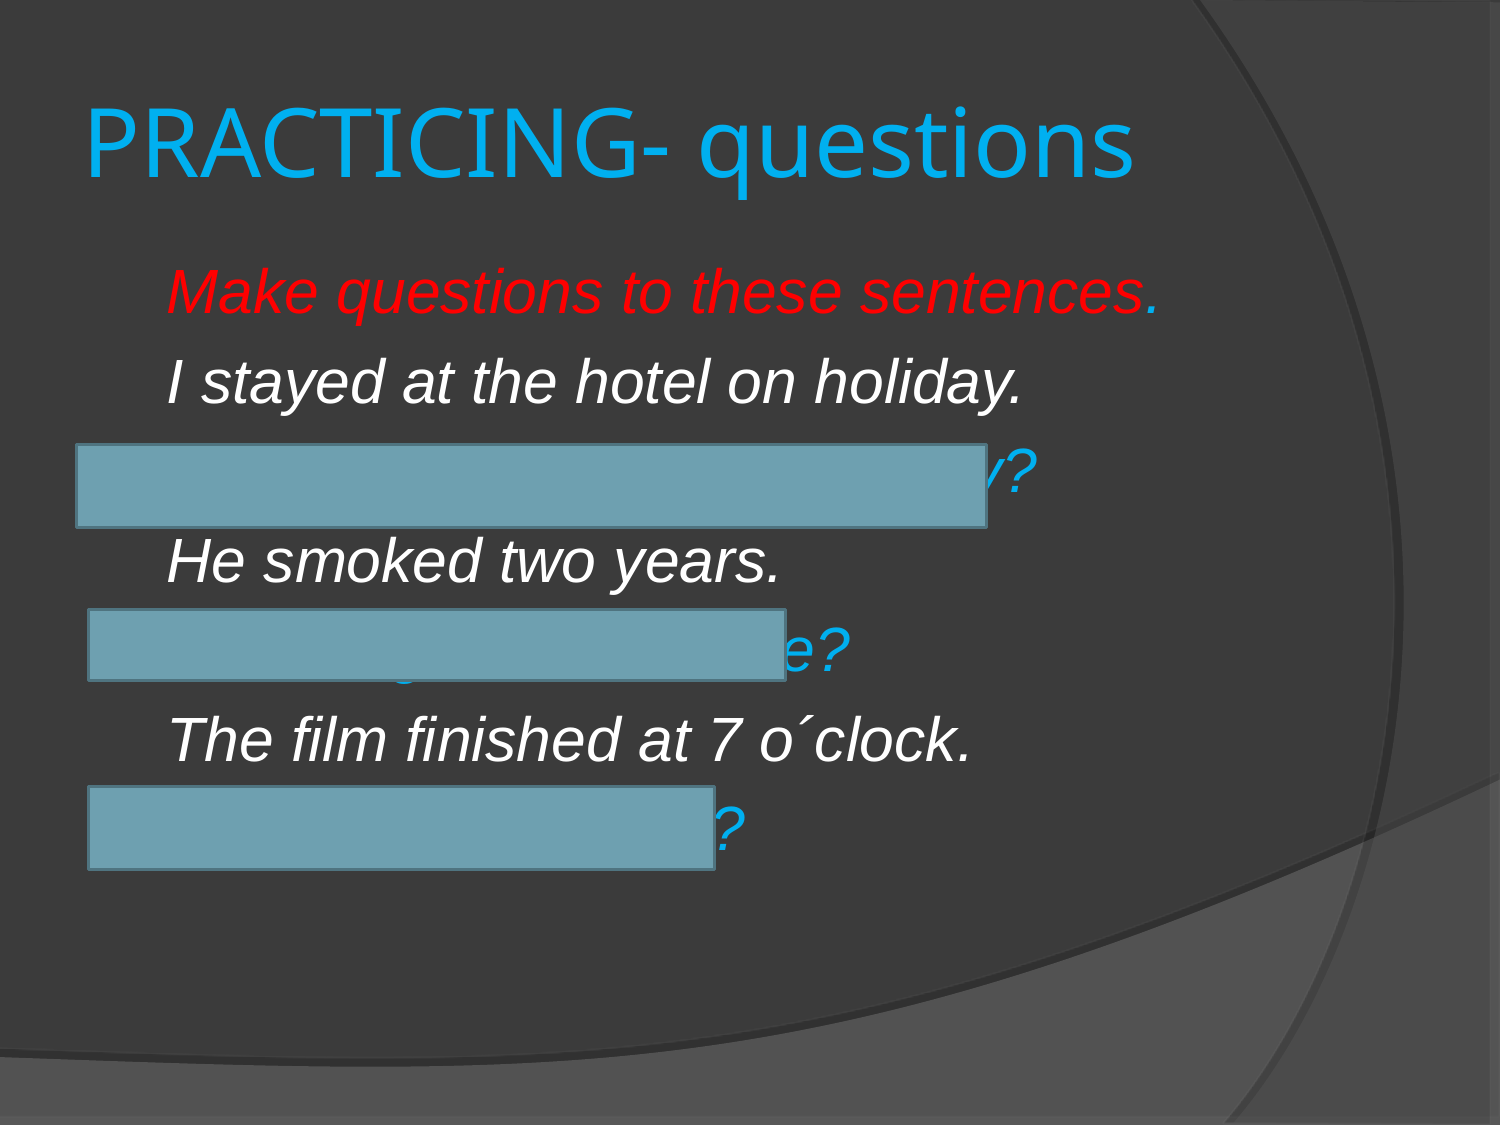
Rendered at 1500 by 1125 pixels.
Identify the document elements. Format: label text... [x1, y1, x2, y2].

text_box [88, 610, 785, 681]
title PRACTICING- questions [75, 45, 1300, 233]
text_box [88, 787, 715, 870]
text_box [77, 444, 986, 527]
list Make questions to these sentences. I stayed at the hotel on holiday. Where did you stay on holiday? He smoked two years. How long did he smoke? The film finished at 7 o´clock. When the film finish? [76, 243, 1302, 986]
